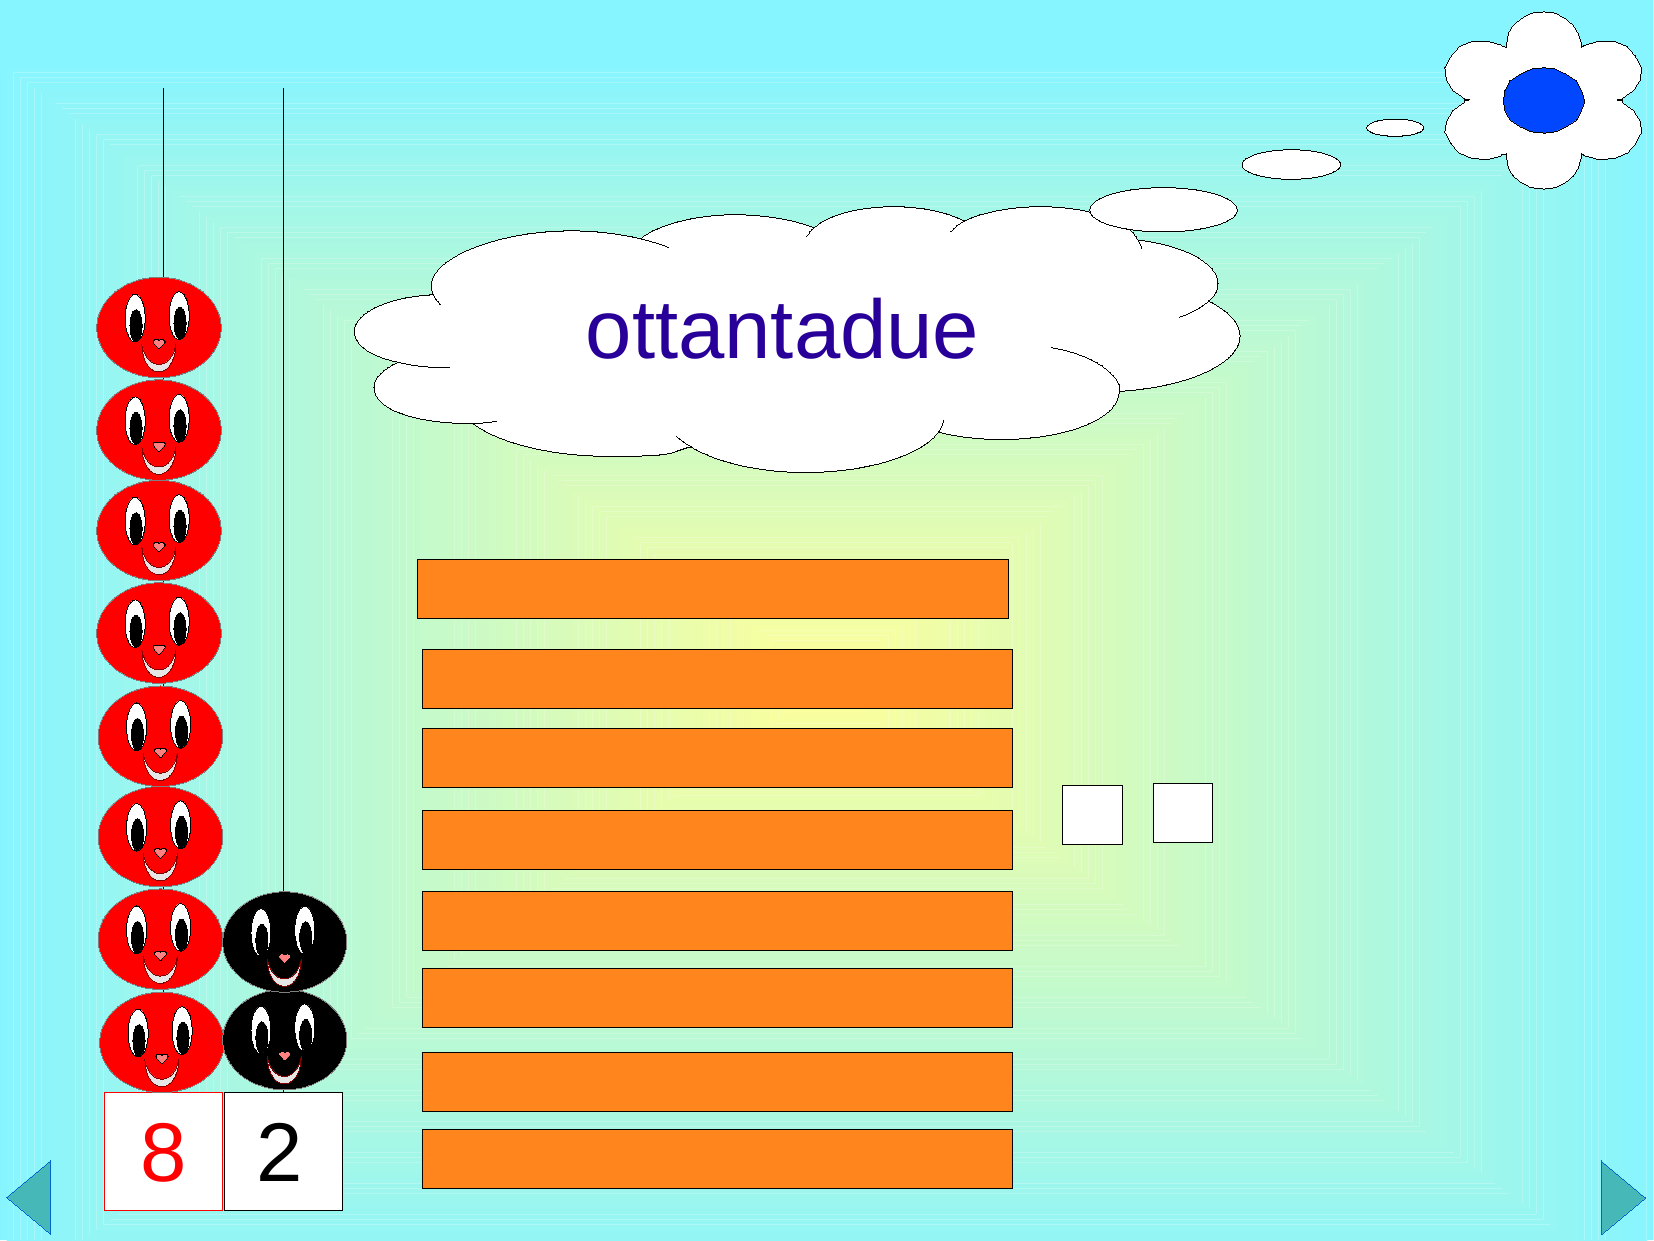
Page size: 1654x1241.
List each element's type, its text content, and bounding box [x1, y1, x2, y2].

text_box [422, 1129, 1013, 1189]
text_box [6, 1160, 51, 1235]
text_box [422, 968, 1013, 1028]
text_box [104, 1207, 223, 1211]
text_box [1366, 119, 1424, 137]
text_box [1601, 1160, 1646, 1235]
text_box [422, 728, 1013, 788]
text_box [1444, 11, 1642, 190]
text_box [422, 649, 1013, 709]
text_box 8 2 [88, 1098, 355, 1207]
text_box [96, 379, 222, 581]
text_box [1062, 785, 1123, 845]
text_box [354, 187, 1241, 473]
text_box [422, 810, 1013, 870]
text_box [422, 1052, 1013, 1112]
text_box [224, 1207, 343, 1211]
text_box [224, 1092, 343, 1098]
text_box [96, 277, 222, 378]
text_box [417, 559, 1009, 619]
text_box [1153, 783, 1213, 843]
text_box ottantadue [472, 276, 1093, 384]
text_box [1242, 149, 1341, 180]
text_box [422, 891, 1013, 951]
text_box [98, 888, 347, 1098]
text_box [96, 582, 222, 684]
text_box [98, 685, 223, 887]
